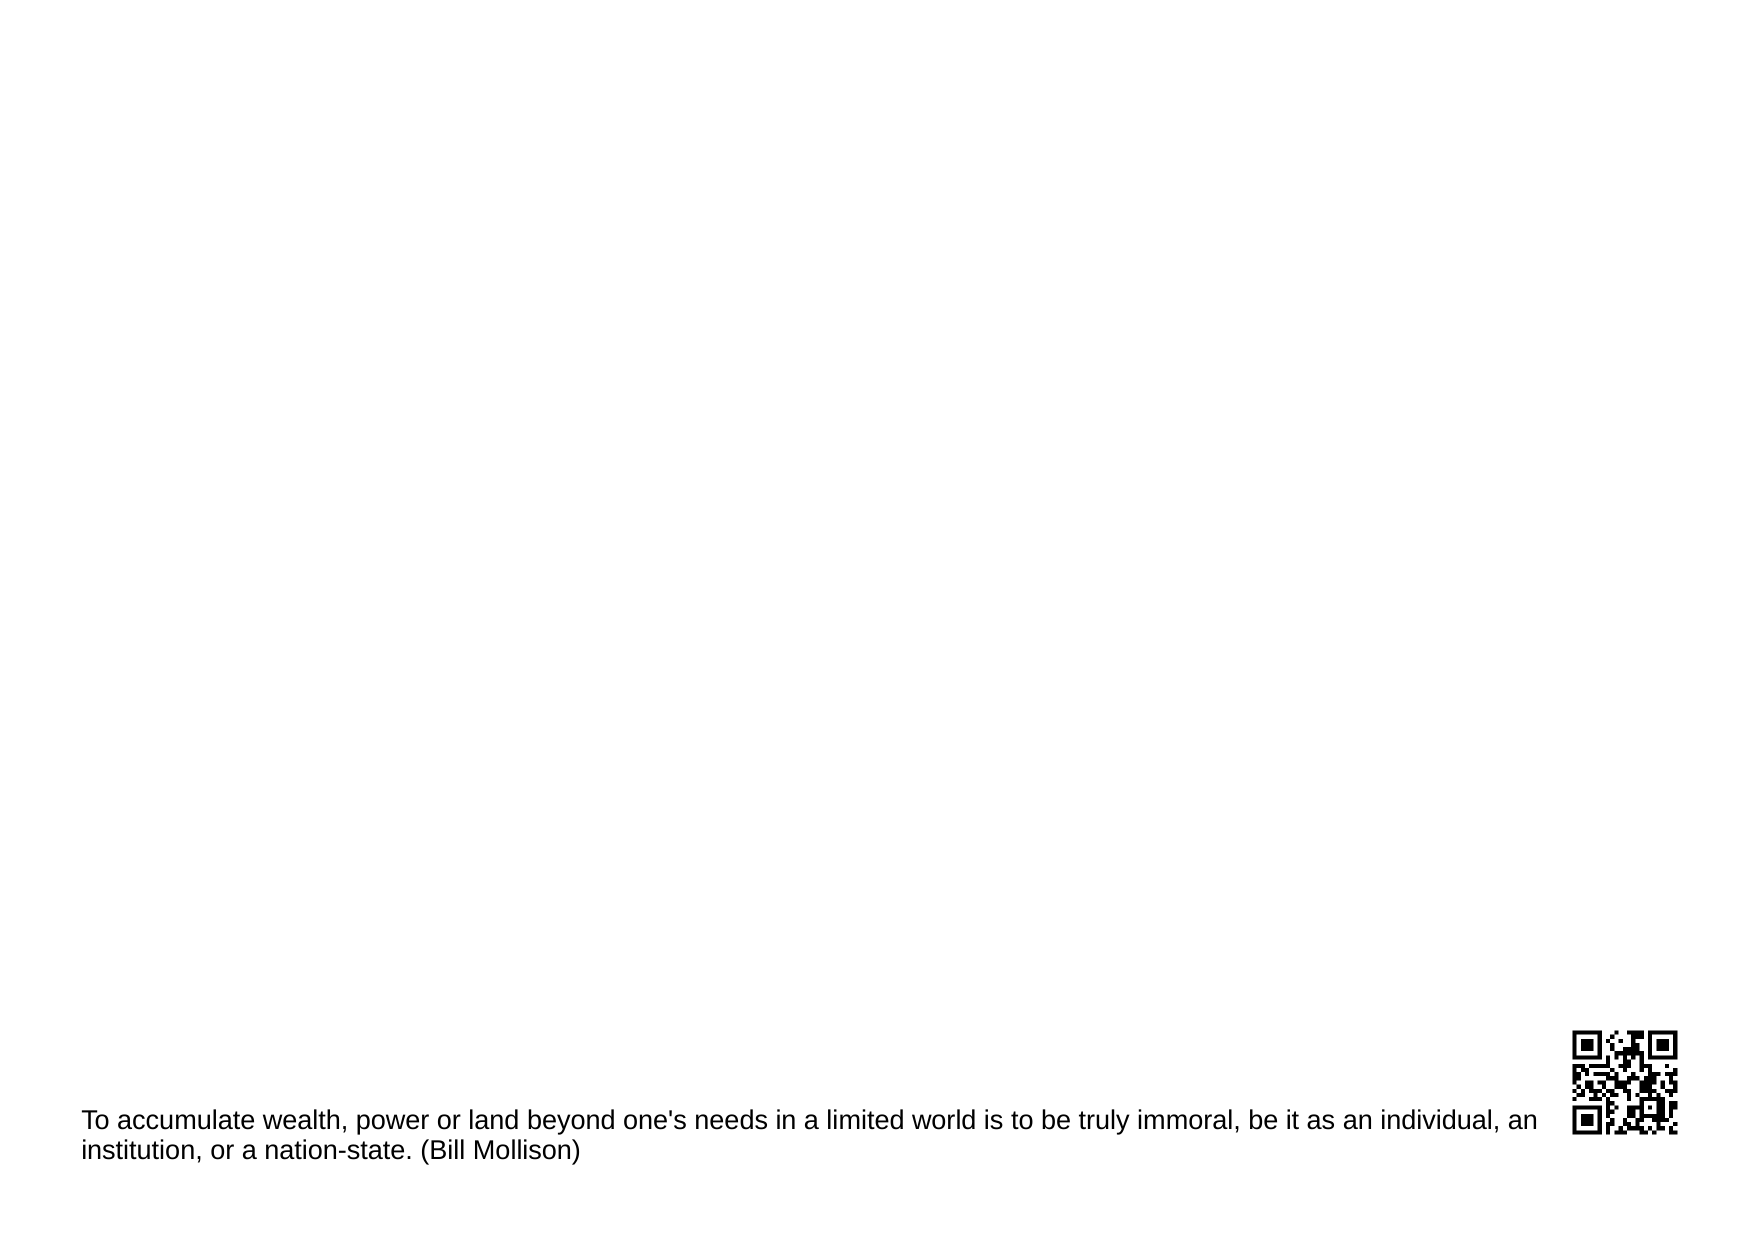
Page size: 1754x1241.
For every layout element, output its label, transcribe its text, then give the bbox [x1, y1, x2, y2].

picture [1565, 1023, 1685, 1142]
title To accumulate wealth, power or land beyond one's needs in a limited world is to be truly immoral, be it as an individual, an institution, or a nation-state. (Bill Mollison) [81, 1098, 1548, 1166]
